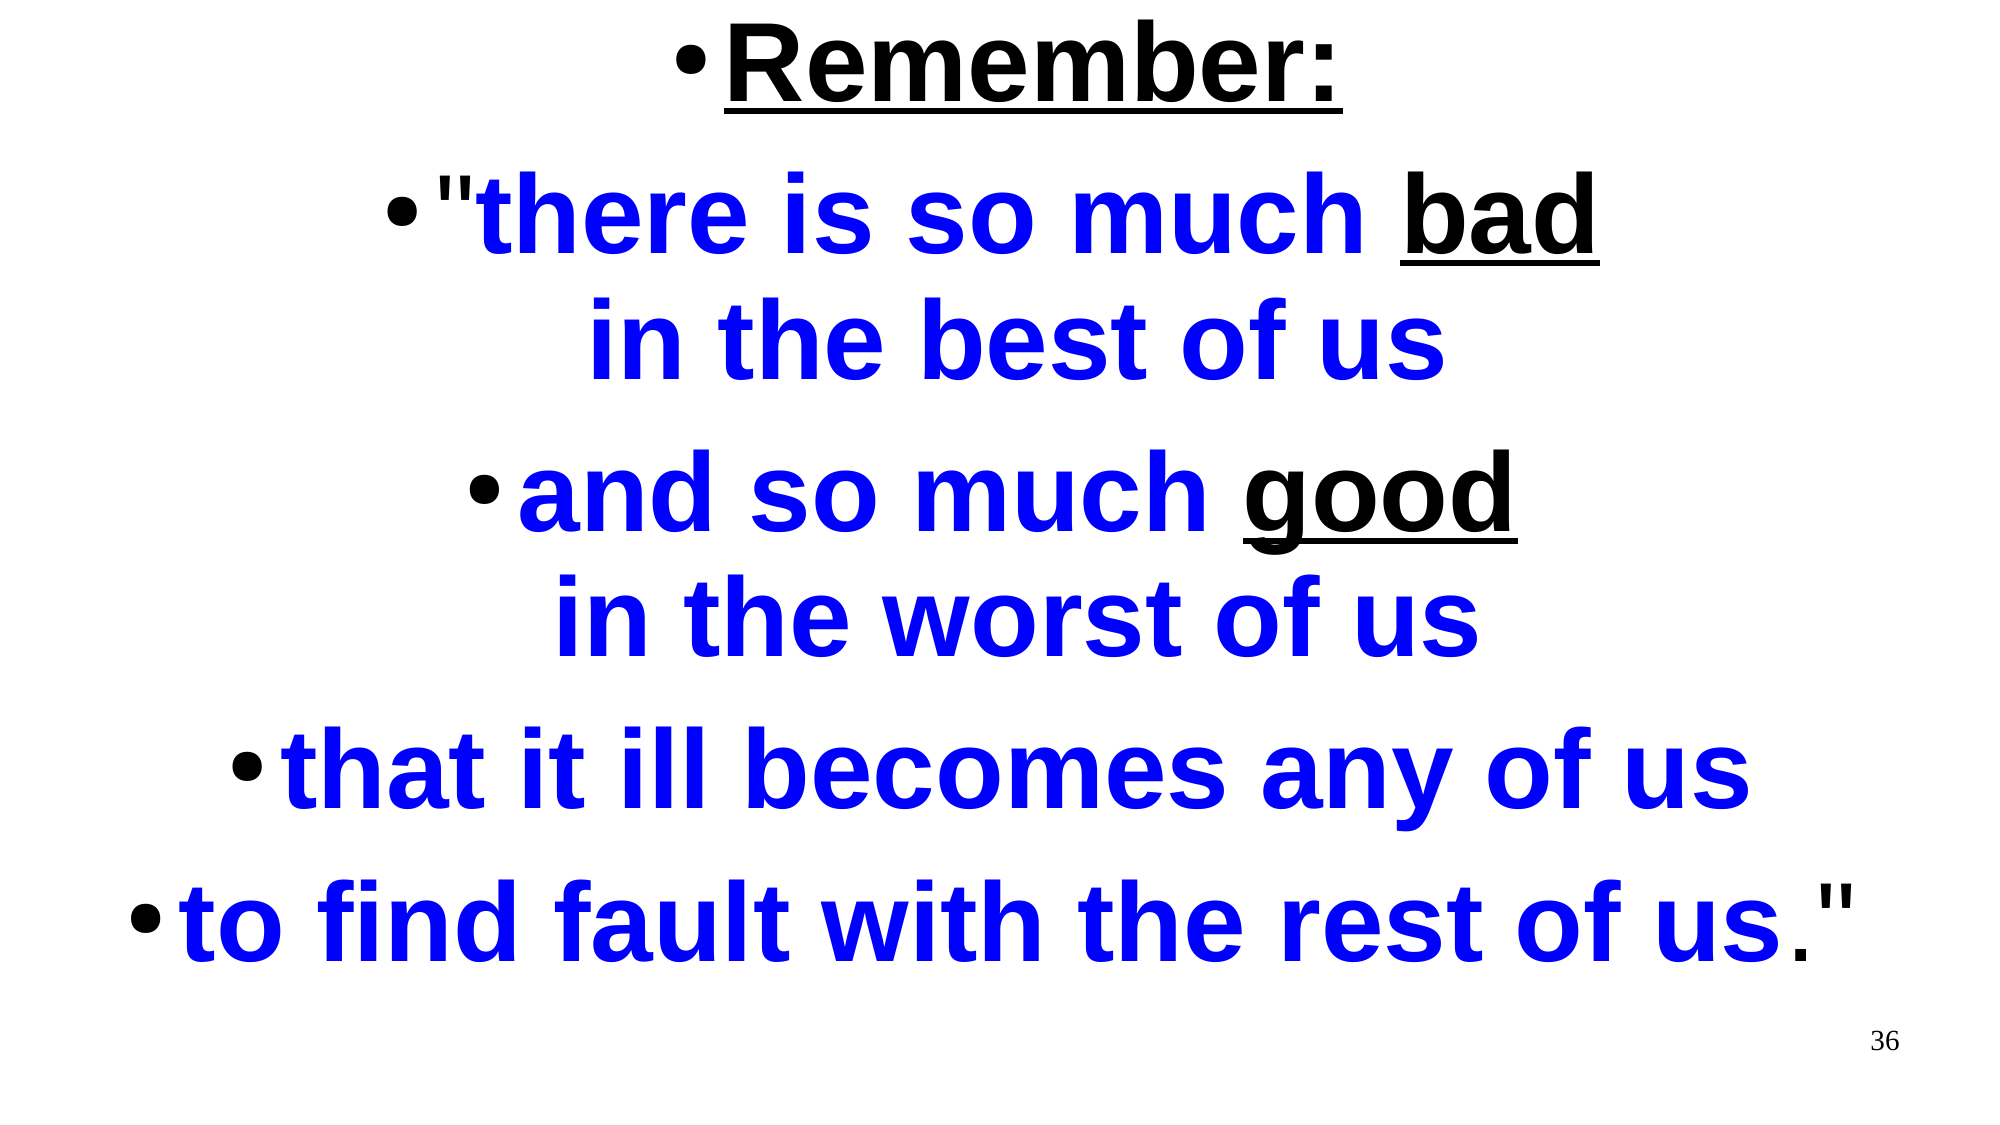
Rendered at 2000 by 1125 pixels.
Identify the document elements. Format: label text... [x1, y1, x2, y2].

list Remember: "there is so much bad in the best of us and so much good in the worst of us that it ill becomes any of us to find fault with the rest of us." [0, 0, 1996, 1123]
